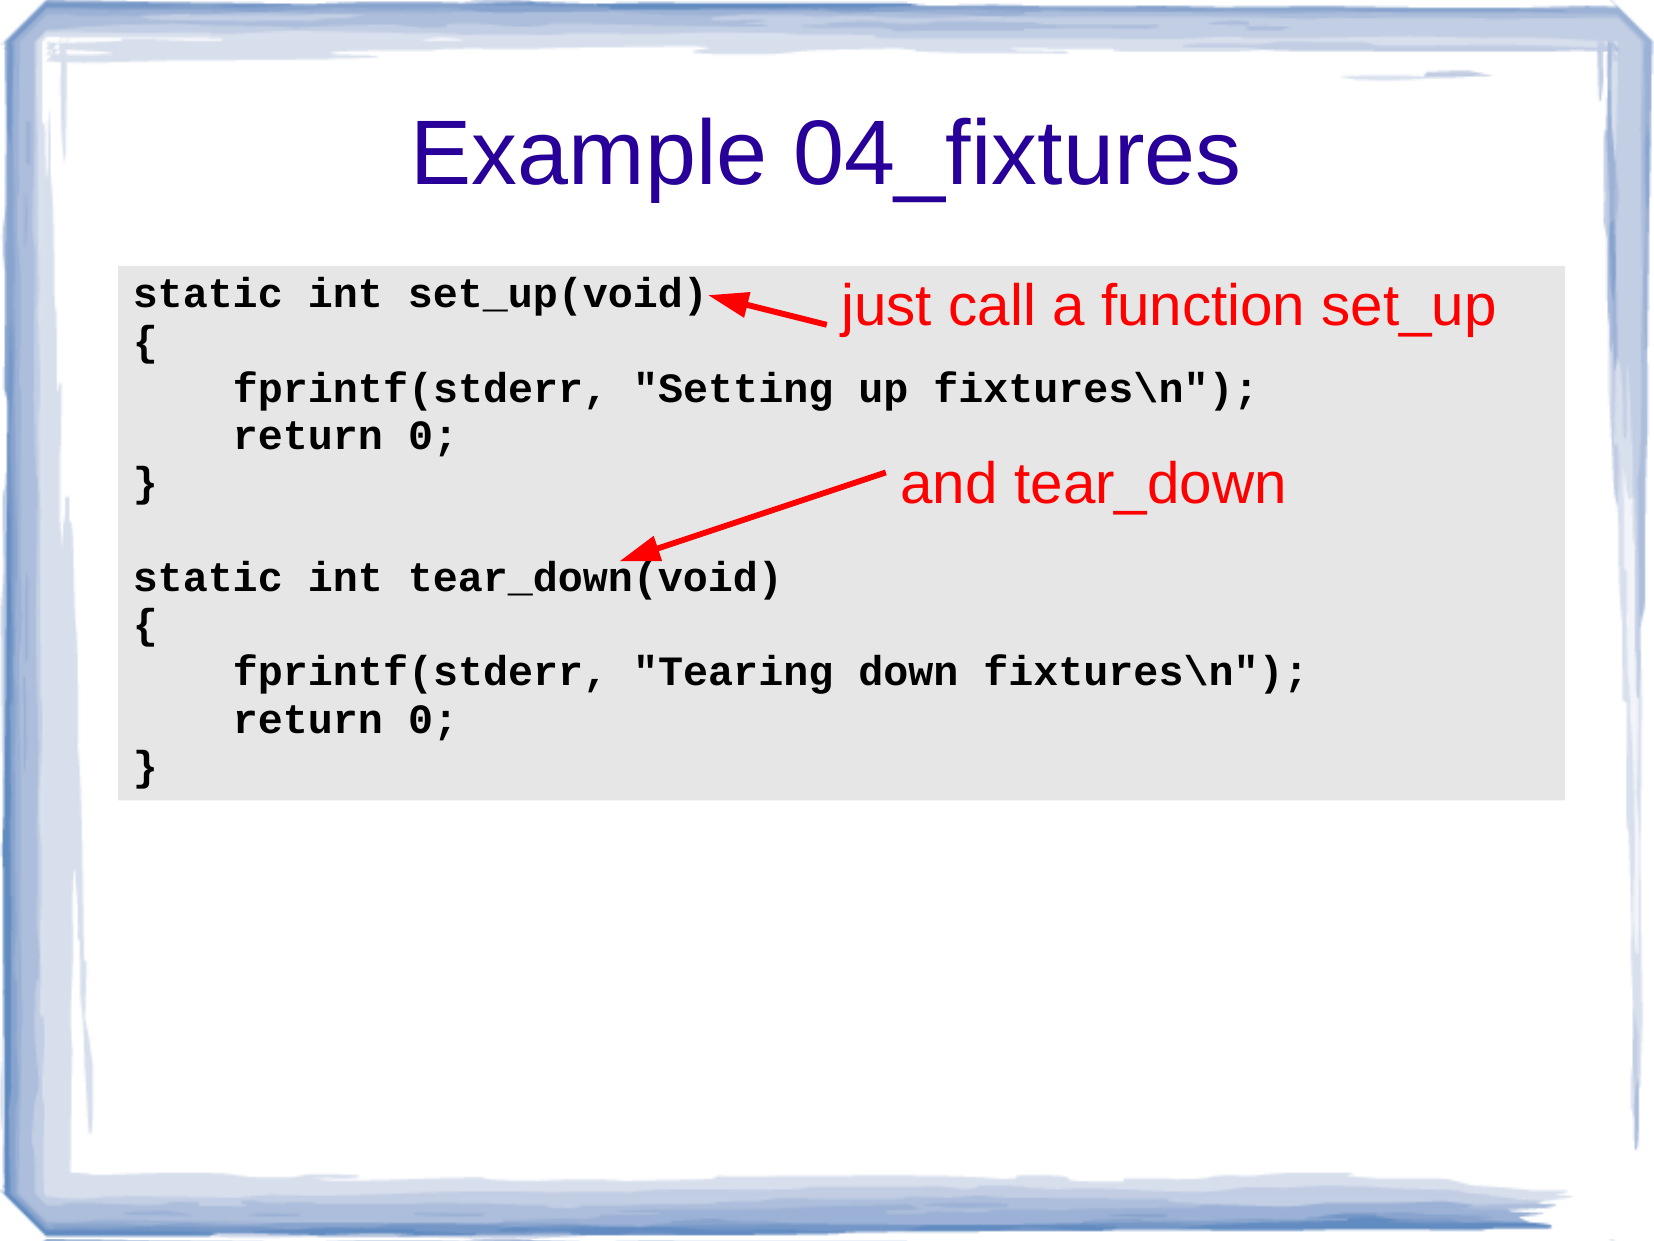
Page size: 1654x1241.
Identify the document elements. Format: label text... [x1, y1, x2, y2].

title Example 04_fixtures [82, 49, 1571, 257]
text_box static int set_up(void) { fprintf(stderr, "Setting up fixtures\n"); return 0; } static int tear_down(void) { fprintf(stderr, "Tearing down fixtures\n"); return 0; } [118, 265, 1565, 801]
text_box just call a function set_up [826, 265, 1513, 355]
text_box and tear_down [885, 442, 1302, 532]
picture [0, 0, 1654, 1241]
